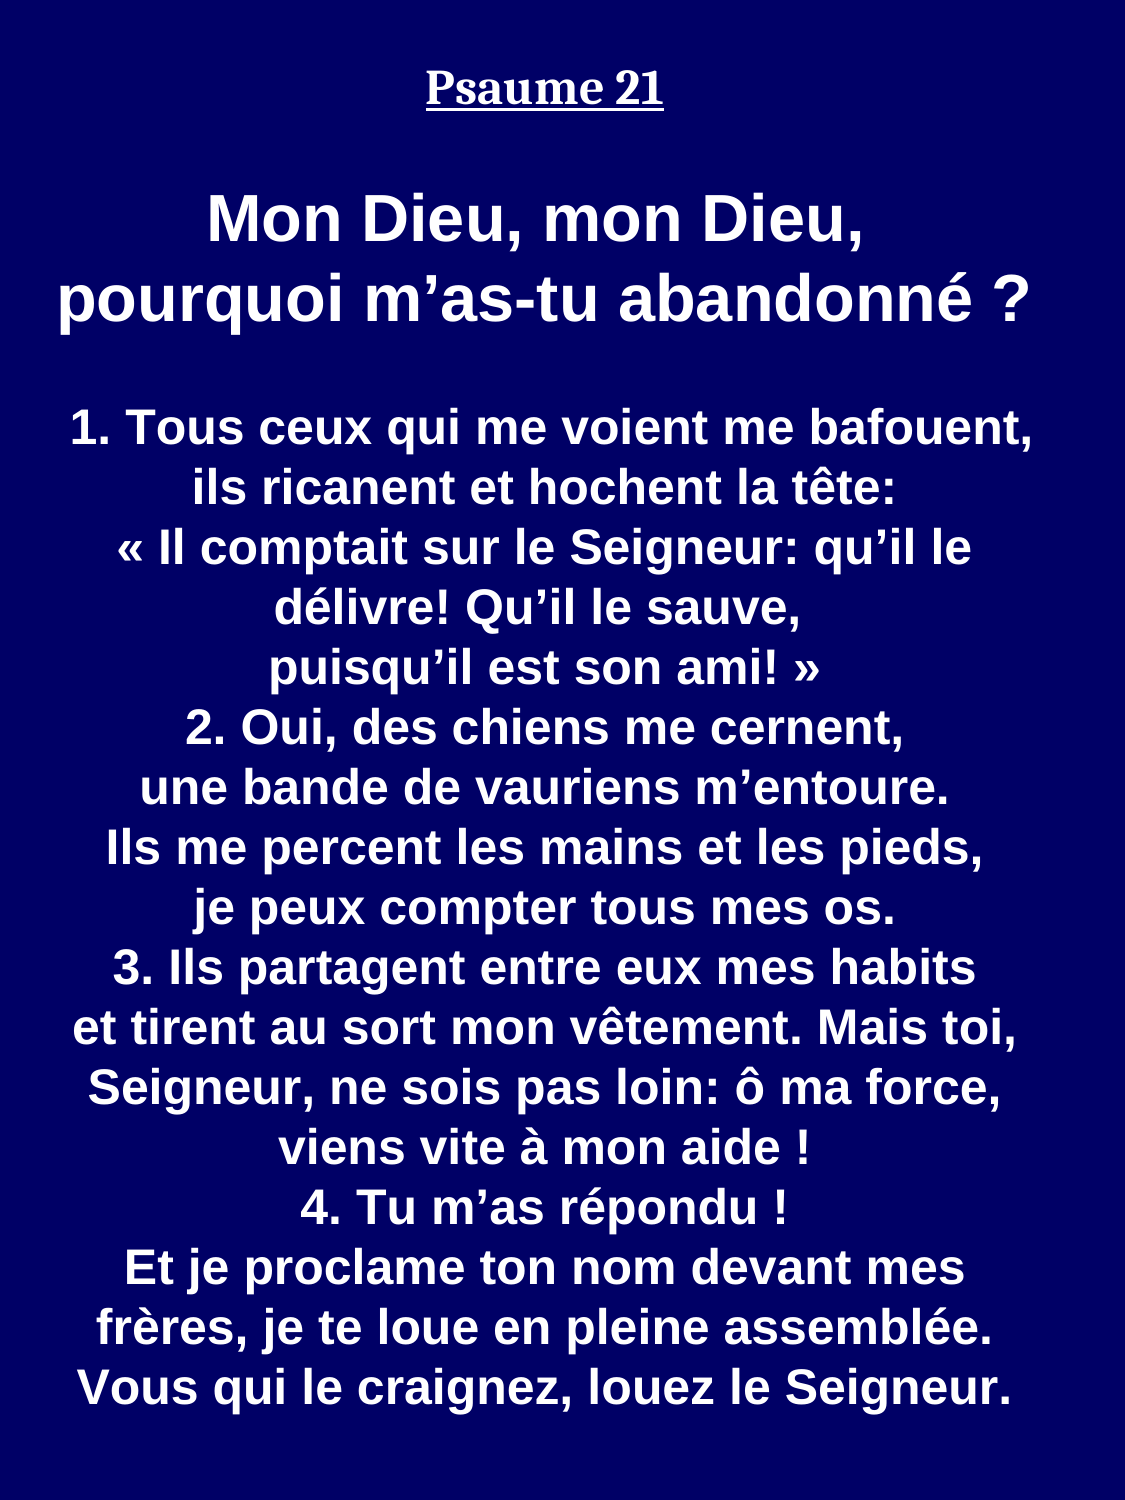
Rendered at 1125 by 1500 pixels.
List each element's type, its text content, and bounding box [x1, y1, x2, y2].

text_box Psaume 21 Mon Dieu, mon Dieu, pourquoi m’as-tu abandonné ? 1. Tous ceux qui me voient me bafouent, ils ricanent et hochent la tête: « Il comptait sur le Seigneur: qu’il le délivre! Qu’il le sauve, puisqu’il est son ami! » 2. Oui, des chiens me cernent, une bande de vauriens m’entoure. Ils me percent les mains et les pieds, je peux compter tous mes os. 3. Ils partagent entre eux mes habits et tirent au sort mon vêtement. Mais toi, Seigneur, ne sois pas loin: ô ma force, viens vite à mon aide ! 4. Tu m’as répondu ! Et je proclame ton nom devant mes frères, je te loue en pleine assemblée. Vous qui le craignez, louez le Seigneur. [38, 47, 1052, 1429]
